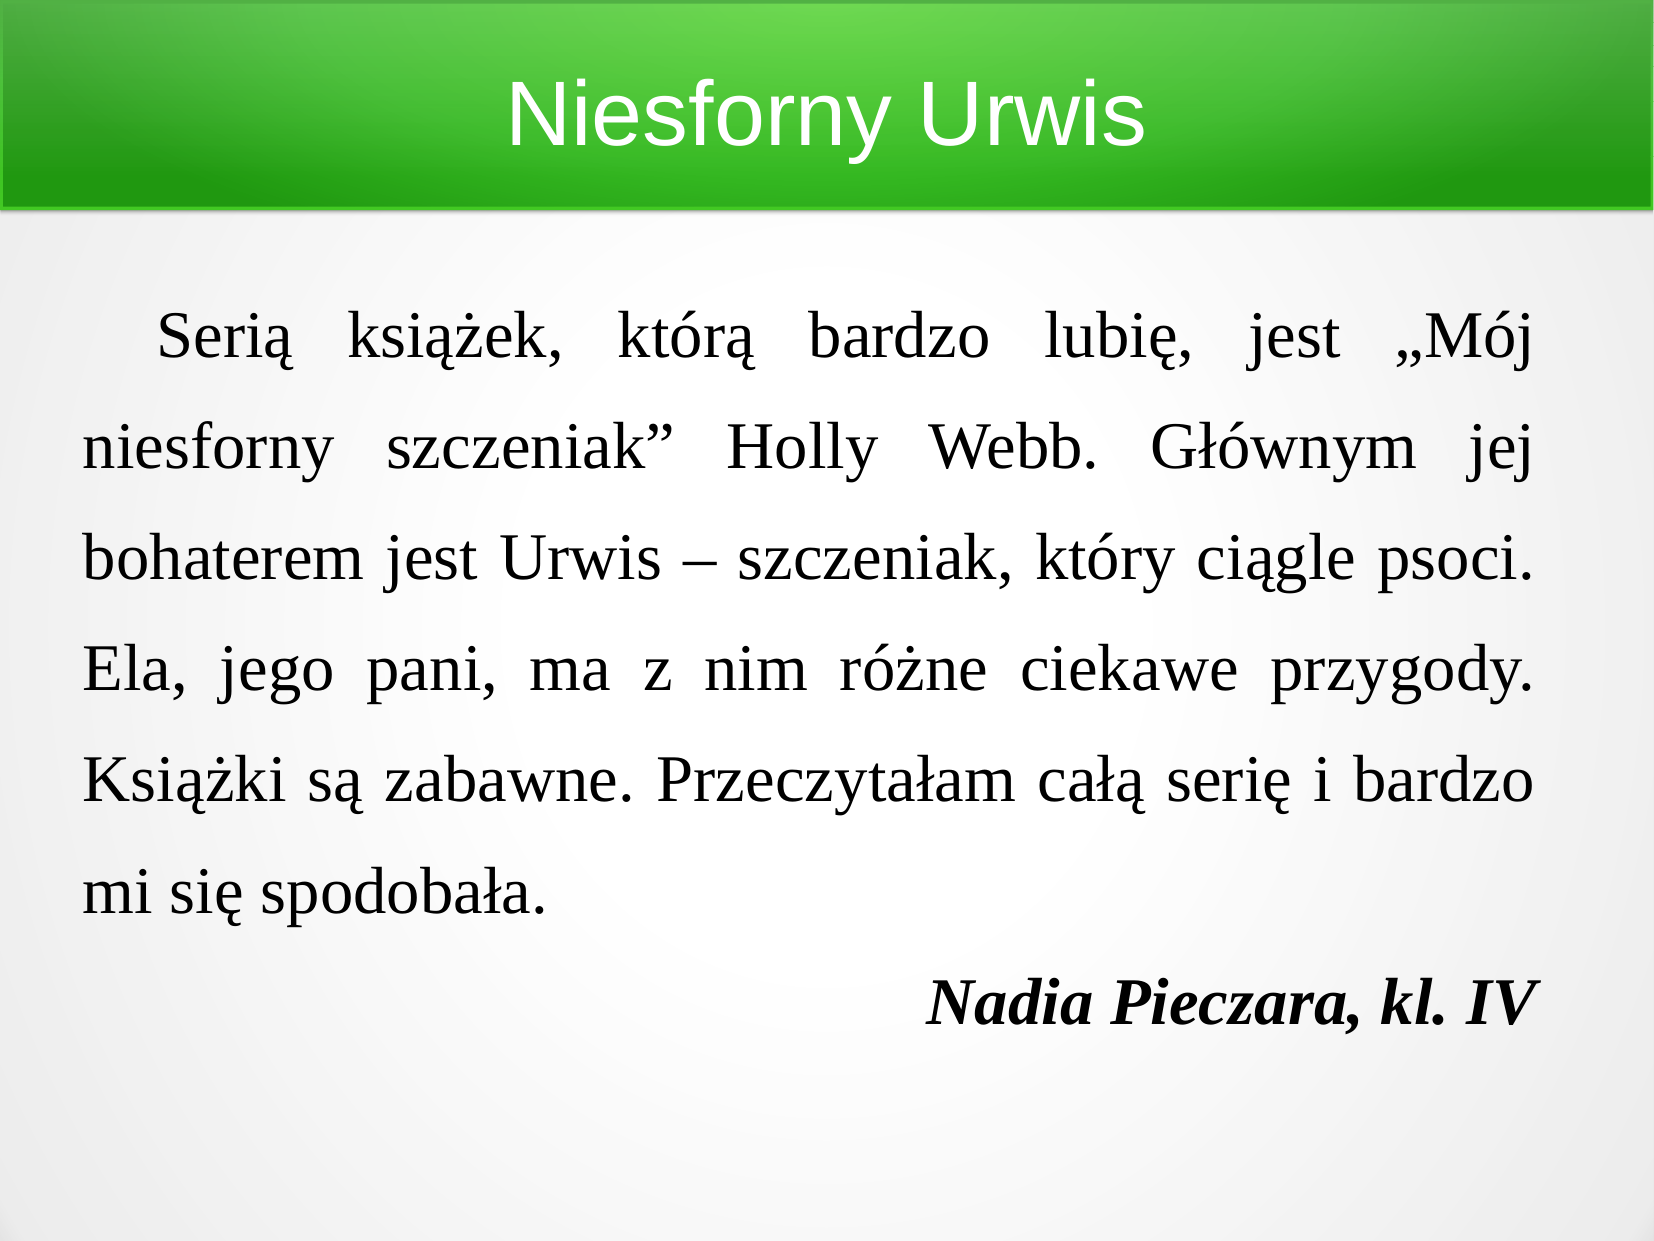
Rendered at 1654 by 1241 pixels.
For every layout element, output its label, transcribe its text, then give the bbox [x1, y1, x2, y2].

subtitle Serią książek, którą bardzo lubię, jest „Mój niesforny szczeniak” Holly Webb. Głównym jej bohaterem jest Urwis – szczeniak, który ciągle psoci. Ela, jego pani, ma z nim różne ciekawe przygody. Książki są zabawne. Przeczytałam całą serię i bardzo mi się spodobała. Nadia Pieczara, kl. IV [82, 279, 1538, 1021]
title Niesforny Urwis [82, 49, 1571, 179]
